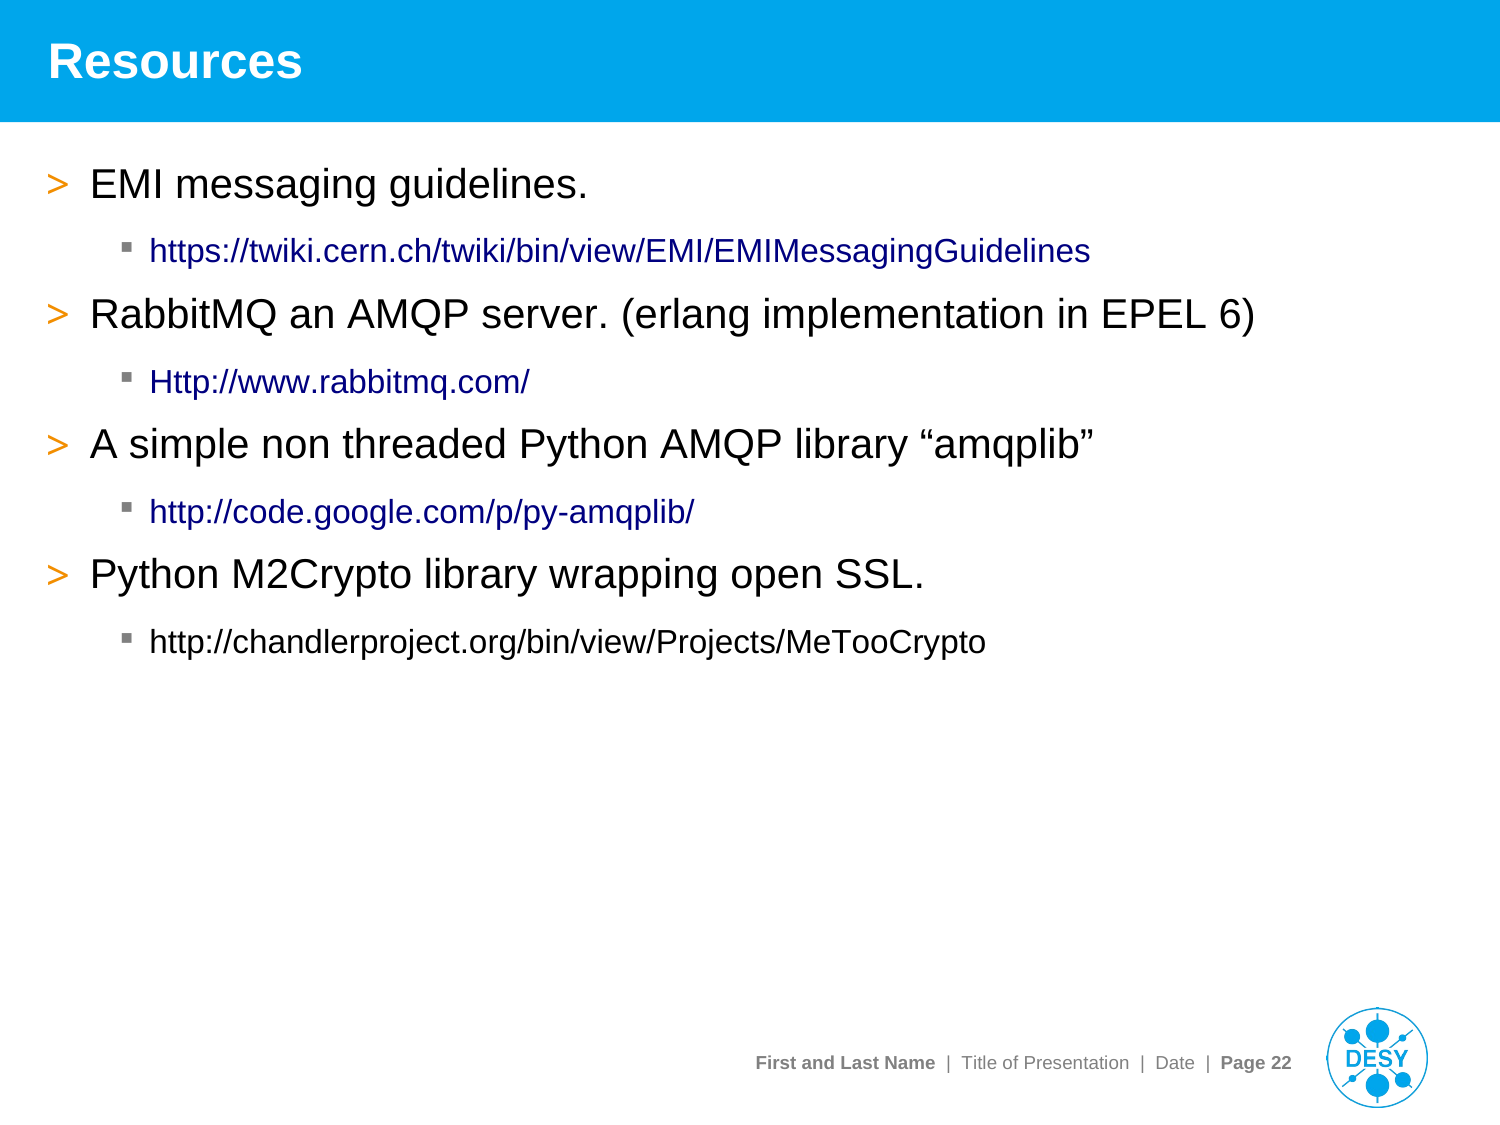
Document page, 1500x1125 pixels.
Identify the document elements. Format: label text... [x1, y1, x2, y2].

list EMI messaging guidelines. https://twiki.cern.ch/twiki/bin/view/EMI/EMIMessagingGuidelines RabbitMQ an AMQP server. (erlang implementation in EPEL 6) Http://www.rabbitmq.com/ A simple non threaded Python AMQP library “amqplib” http://code.google.com/p/py-amqplib/ Python M2Crypto library wrapping open SSL. http://chandlerproject.org/bin/view/Projects/MeTooCrypto [46, 160, 1444, 889]
title Resources [47, 24, 1446, 99]
picture [1326, 1007, 1428, 1108]
